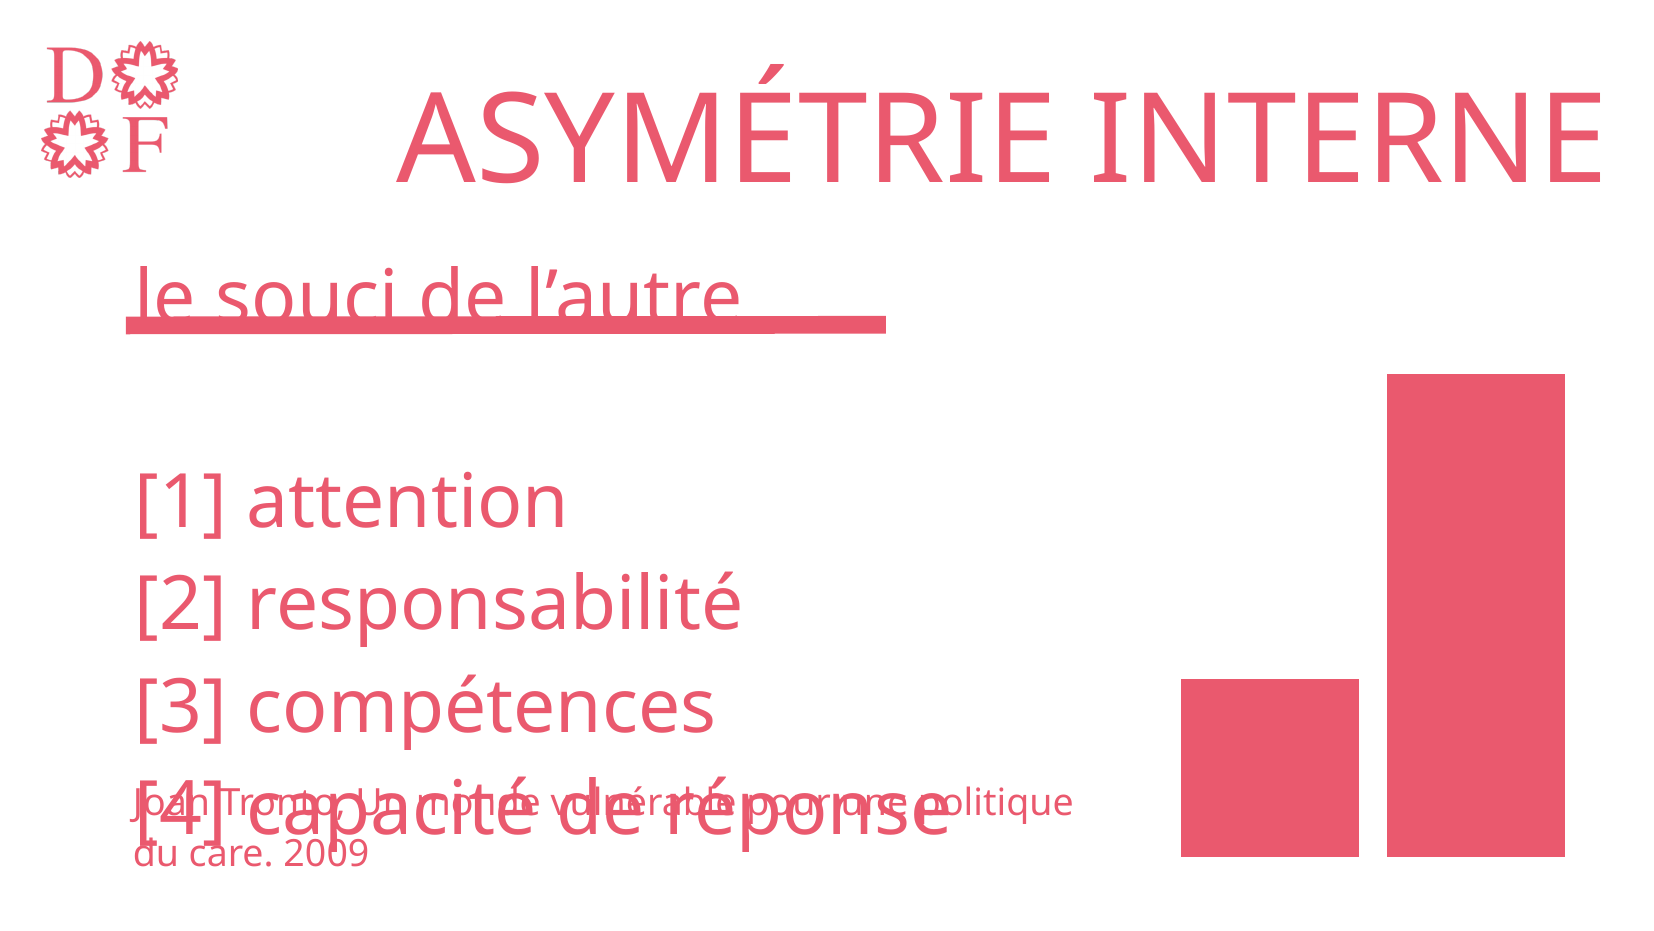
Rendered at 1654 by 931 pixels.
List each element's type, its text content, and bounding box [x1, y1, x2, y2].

text_box Joan Tronto, Un monde vulnérable pour une politique du care. 2009 [118, 767, 1123, 931]
text_box le souci de l’autre [1] attention [2] responsabilité [3] compétences [4] capacité de réponse [120, 235, 1449, 726]
text_box [1387, 374, 1565, 857]
text_box ASYMÉTRIE INTERNE [147, 41, 1625, 189]
picture [41, 41, 178, 178]
text_box [1181, 679, 1359, 857]
